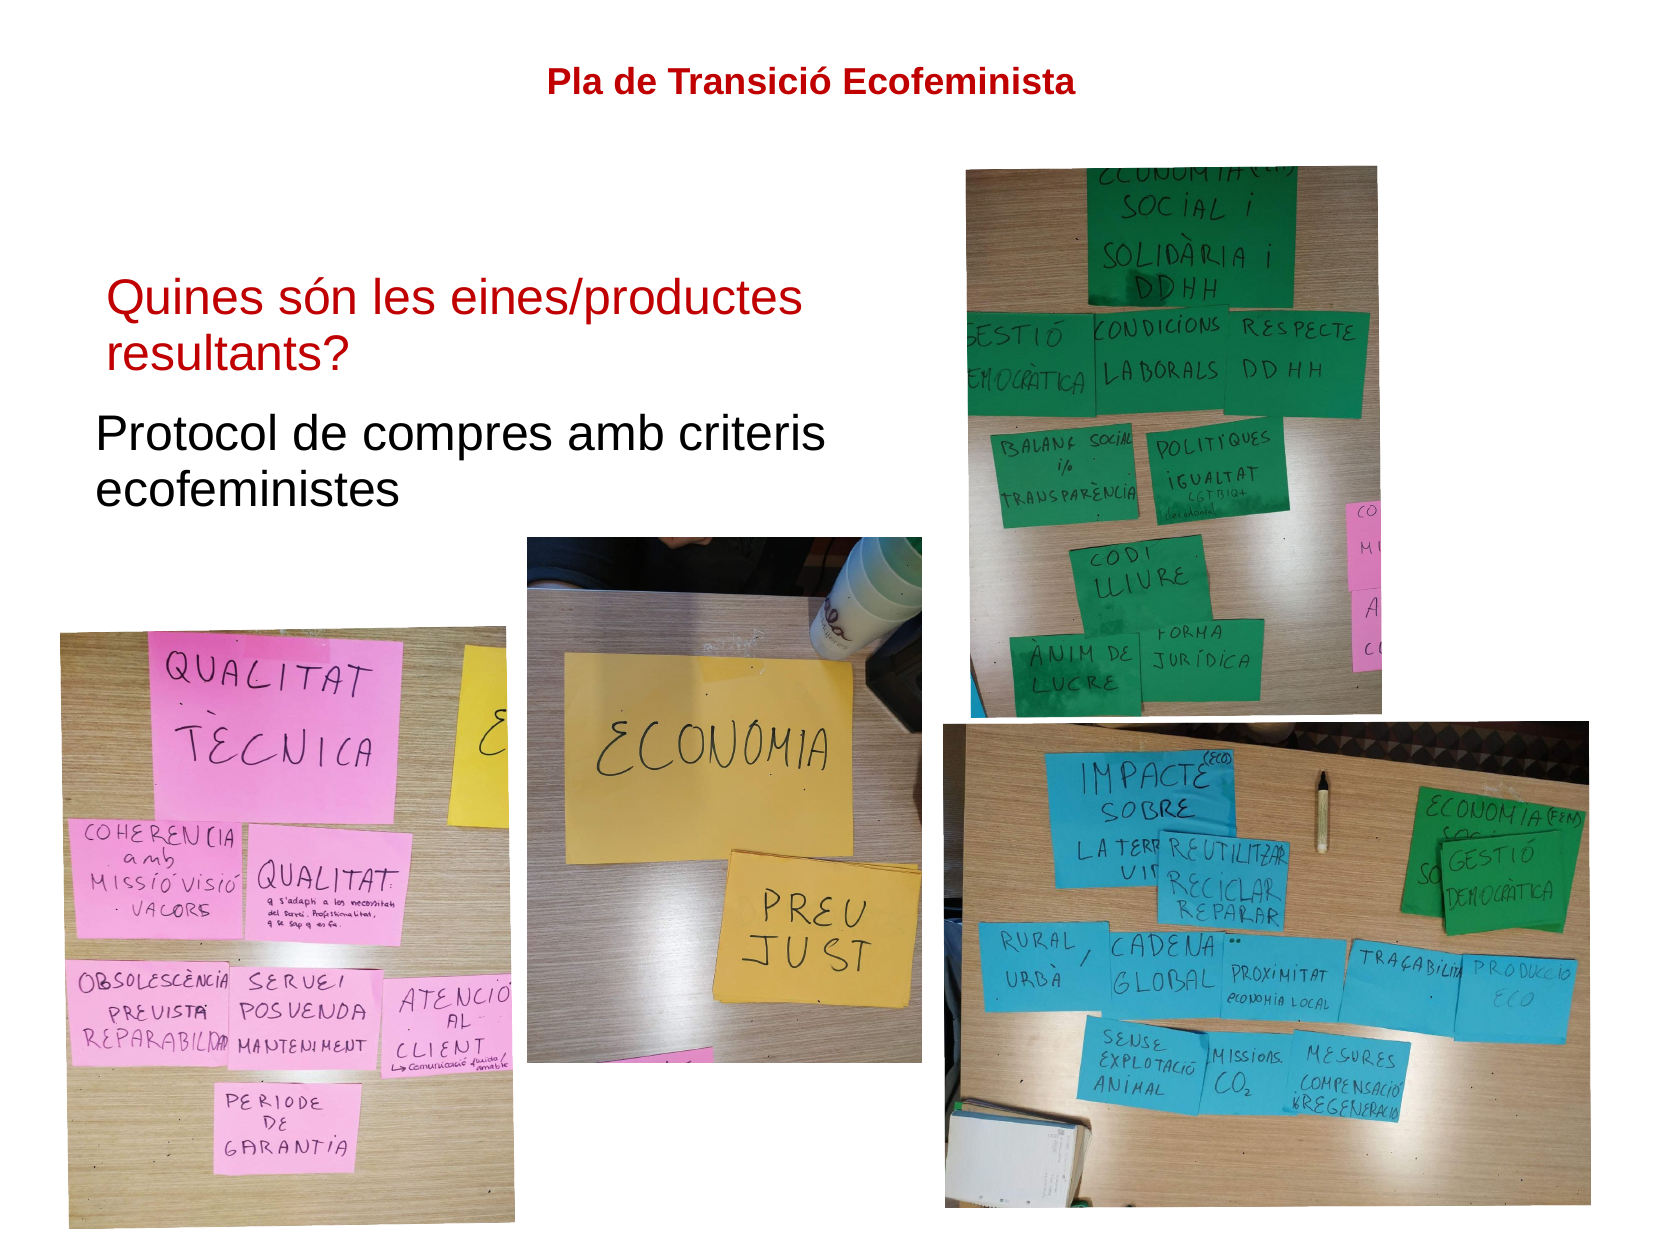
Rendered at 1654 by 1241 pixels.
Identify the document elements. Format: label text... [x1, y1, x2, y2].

text_box Quines són les eines/productes resultants? [91, 261, 966, 370]
picture [527, 537, 922, 1063]
text_box Pla de Transició Ecofeminista [332, 55, 1291, 253]
picture [59, 626, 515, 1229]
picture [965, 165, 1382, 718]
text_box Protocol de compres amb criteris ecofeministes Taller 2022 [80, 398, 875, 1127]
picture [942, 720, 1591, 1208]
